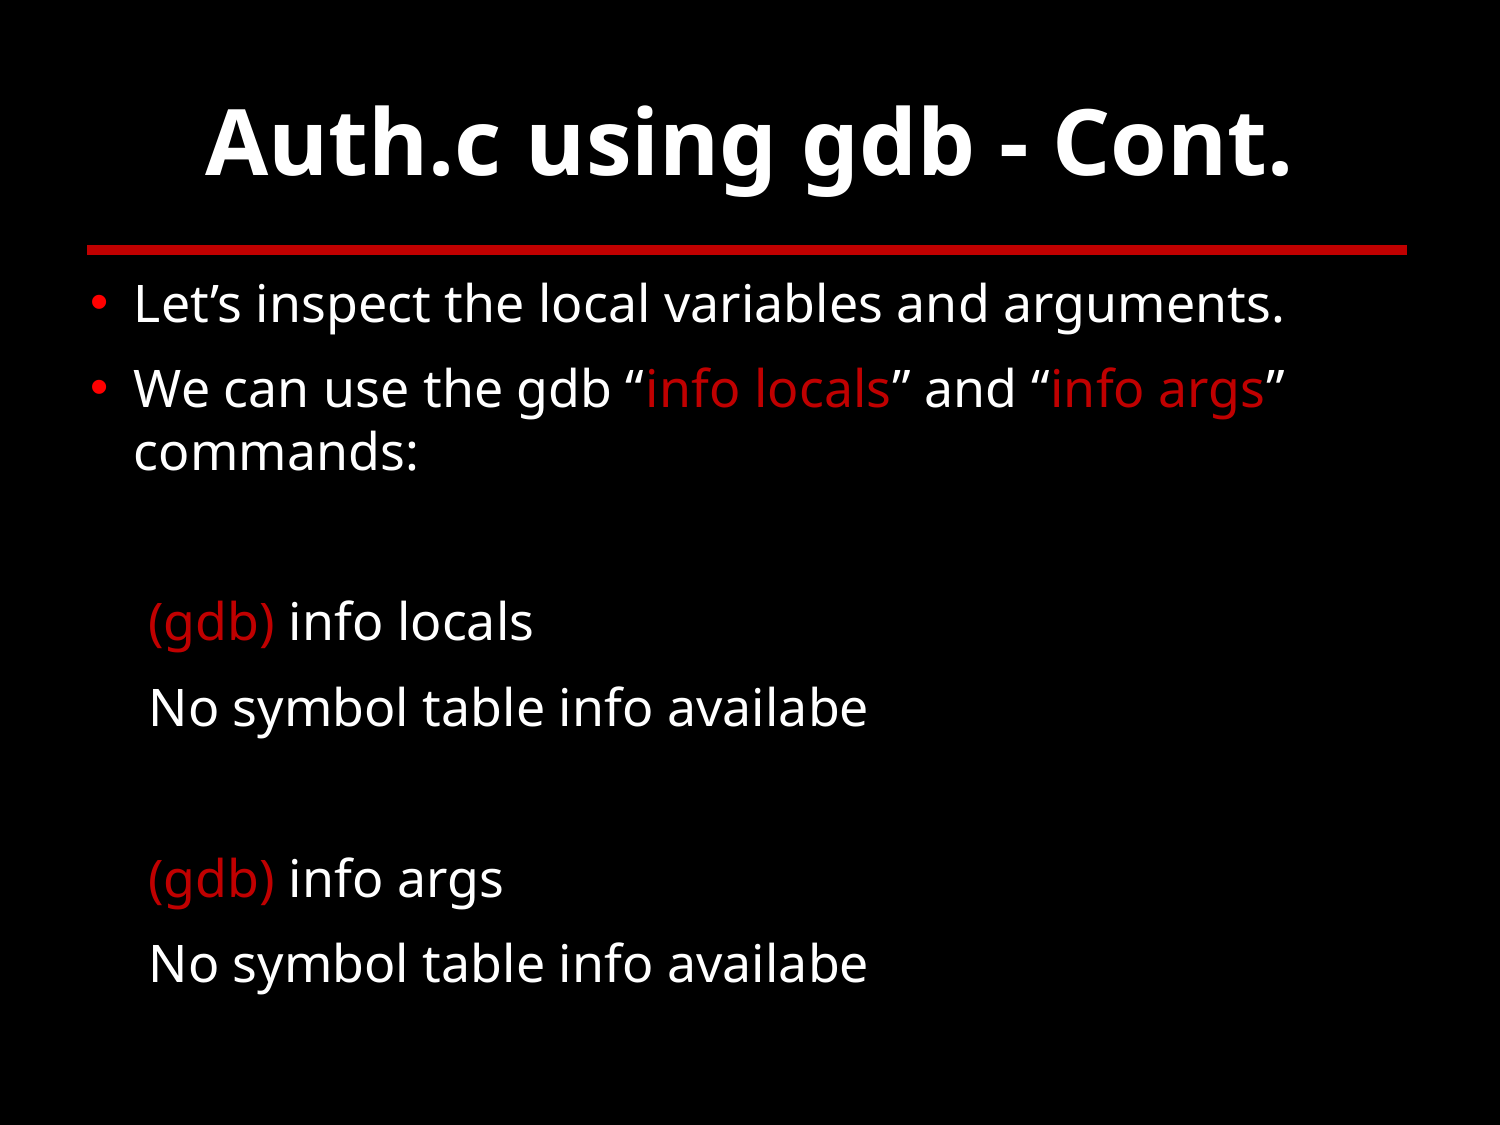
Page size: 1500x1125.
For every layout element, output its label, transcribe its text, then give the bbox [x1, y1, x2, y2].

title Auth.c using gdb - Cont. [75, 45, 1425, 233]
list Let’s inspect the local variables and arguments. We can use the gdb “info locals” and “info args” commands: (gdb) info locals No symbol table info availabe (gdb) info args No symbol table info availabe [75, 262, 1425, 1005]
